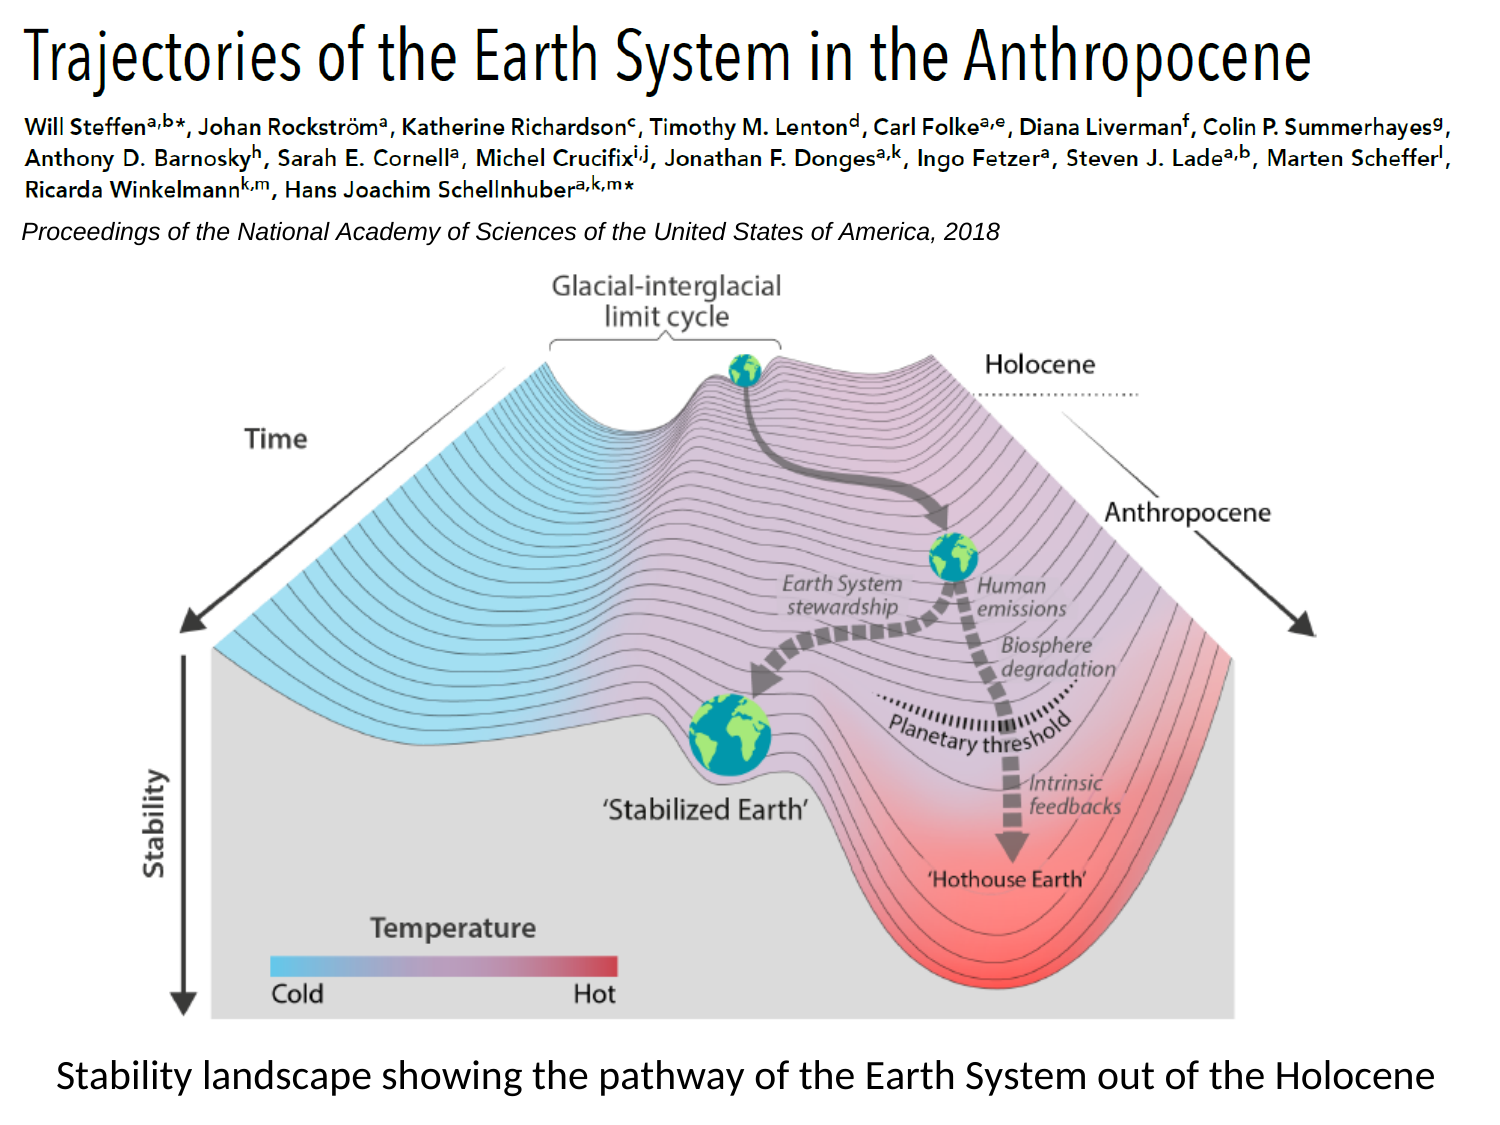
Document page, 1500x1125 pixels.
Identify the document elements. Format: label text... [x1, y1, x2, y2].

text_box Proceedings of the National Academy of Sciences of the United States of America, 2018 [6, 208, 1018, 253]
picture [5, 7, 1471, 1040]
text_box Stability landscape showing the pathway of the Earth System out of the Holocene [41, 1040, 1483, 1106]
